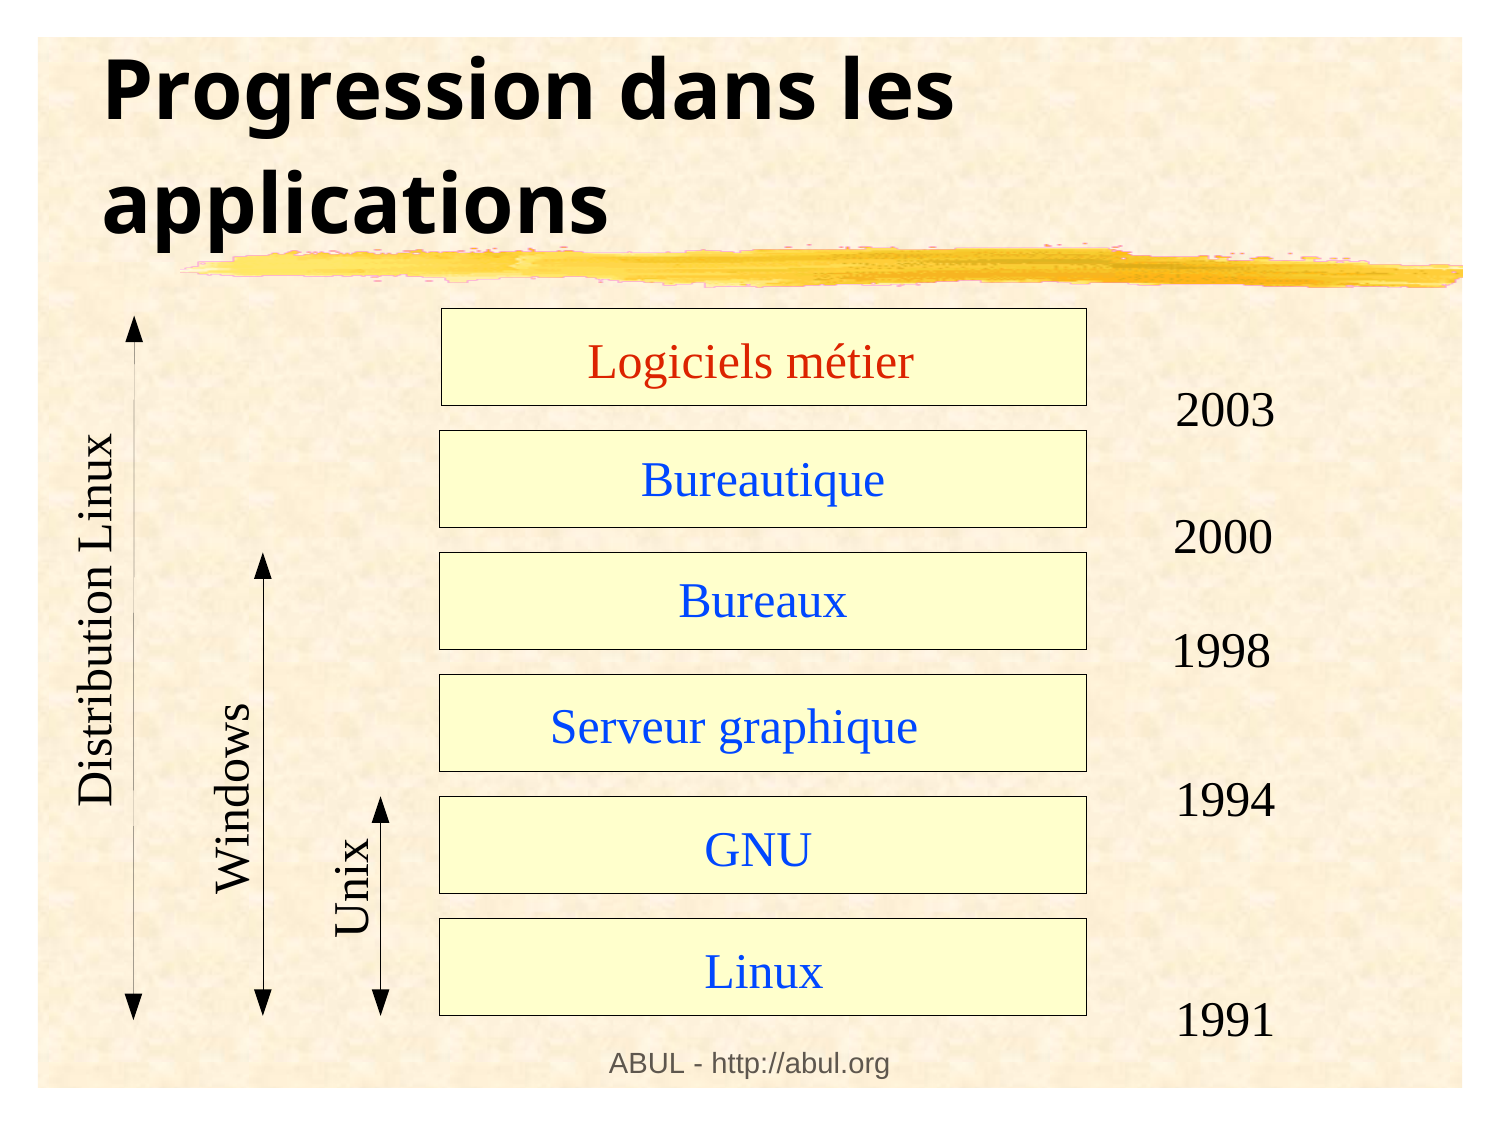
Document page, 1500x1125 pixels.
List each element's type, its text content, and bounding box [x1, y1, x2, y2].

text_box GNU [704, 822, 819, 892]
text_box 1994 [1175, 771, 1301, 842]
text_box 2003 [1175, 381, 1301, 451]
title Progression dans les applications [101, 37, 1463, 251]
text_box 1998 [1171, 623, 1296, 693]
text_box Linux [704, 944, 842, 1014]
text_box Distribution Linux [66, 378, 134, 808]
text_box [439, 918, 1087, 1016]
text_box 2000 [1173, 508, 1298, 578]
text_box [441, 308, 1087, 406]
text_box Bureaux [439, 552, 1087, 650]
text_box [439, 796, 1087, 894]
text_box Logiciels métier [587, 334, 990, 404]
text_box Serveur graphique [549, 698, 1023, 769]
text_box 1991 [1175, 991, 1301, 1061]
text_box Bureautique [439, 430, 1087, 528]
text_box Windows [204, 651, 274, 895]
text_box Unix [323, 813, 439, 939]
picture [37, 37, 1463, 1088]
text_box [439, 674, 1087, 772]
